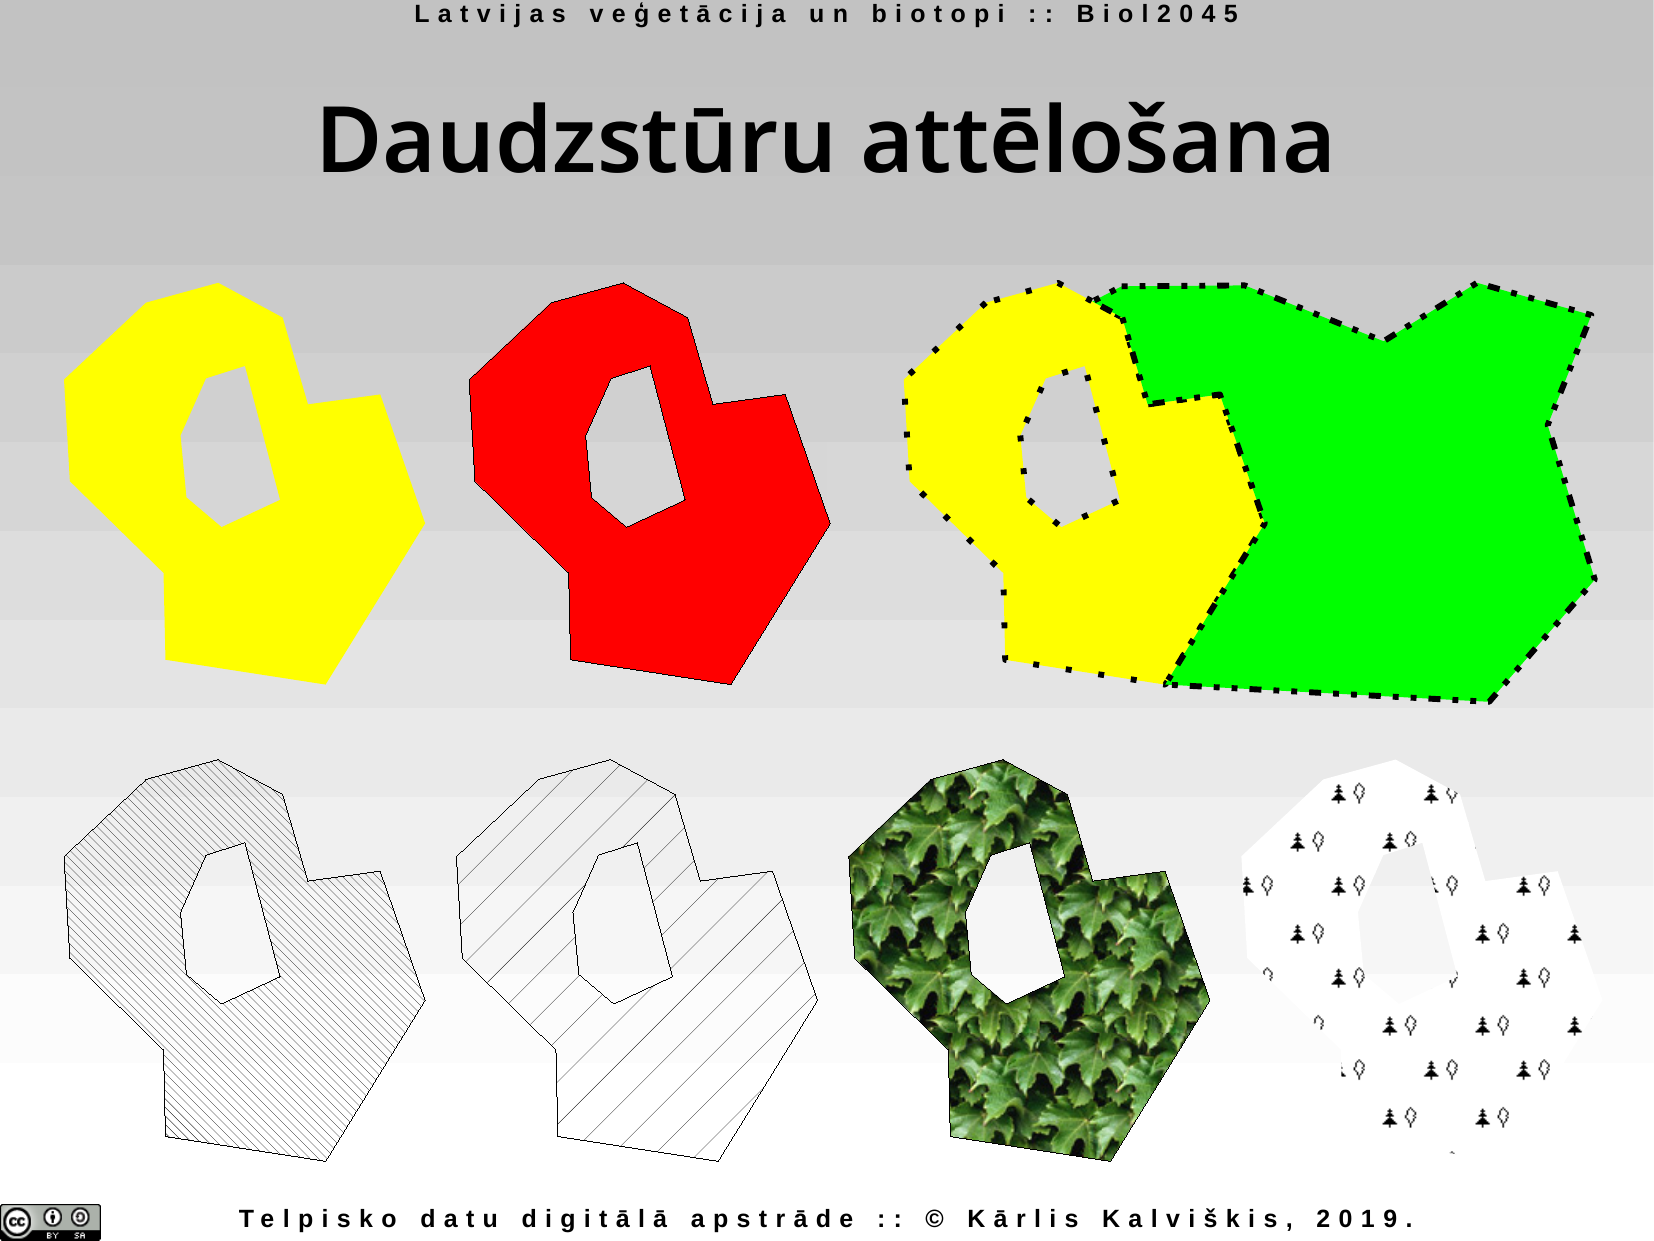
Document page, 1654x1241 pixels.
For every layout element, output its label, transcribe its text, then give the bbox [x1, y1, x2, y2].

picture [0, 0, 1654, 1241]
text_box [848, 759, 1210, 1162]
text_box [456, 759, 818, 1162]
text_box [64, 759, 426, 1162]
text_box [64, 282, 426, 685]
title Daudzstūru attēlošana [29, 49, 1625, 296]
text_box [469, 282, 831, 685]
text_box [1241, 759, 1603, 1162]
text_box [903, 282, 1595, 702]
